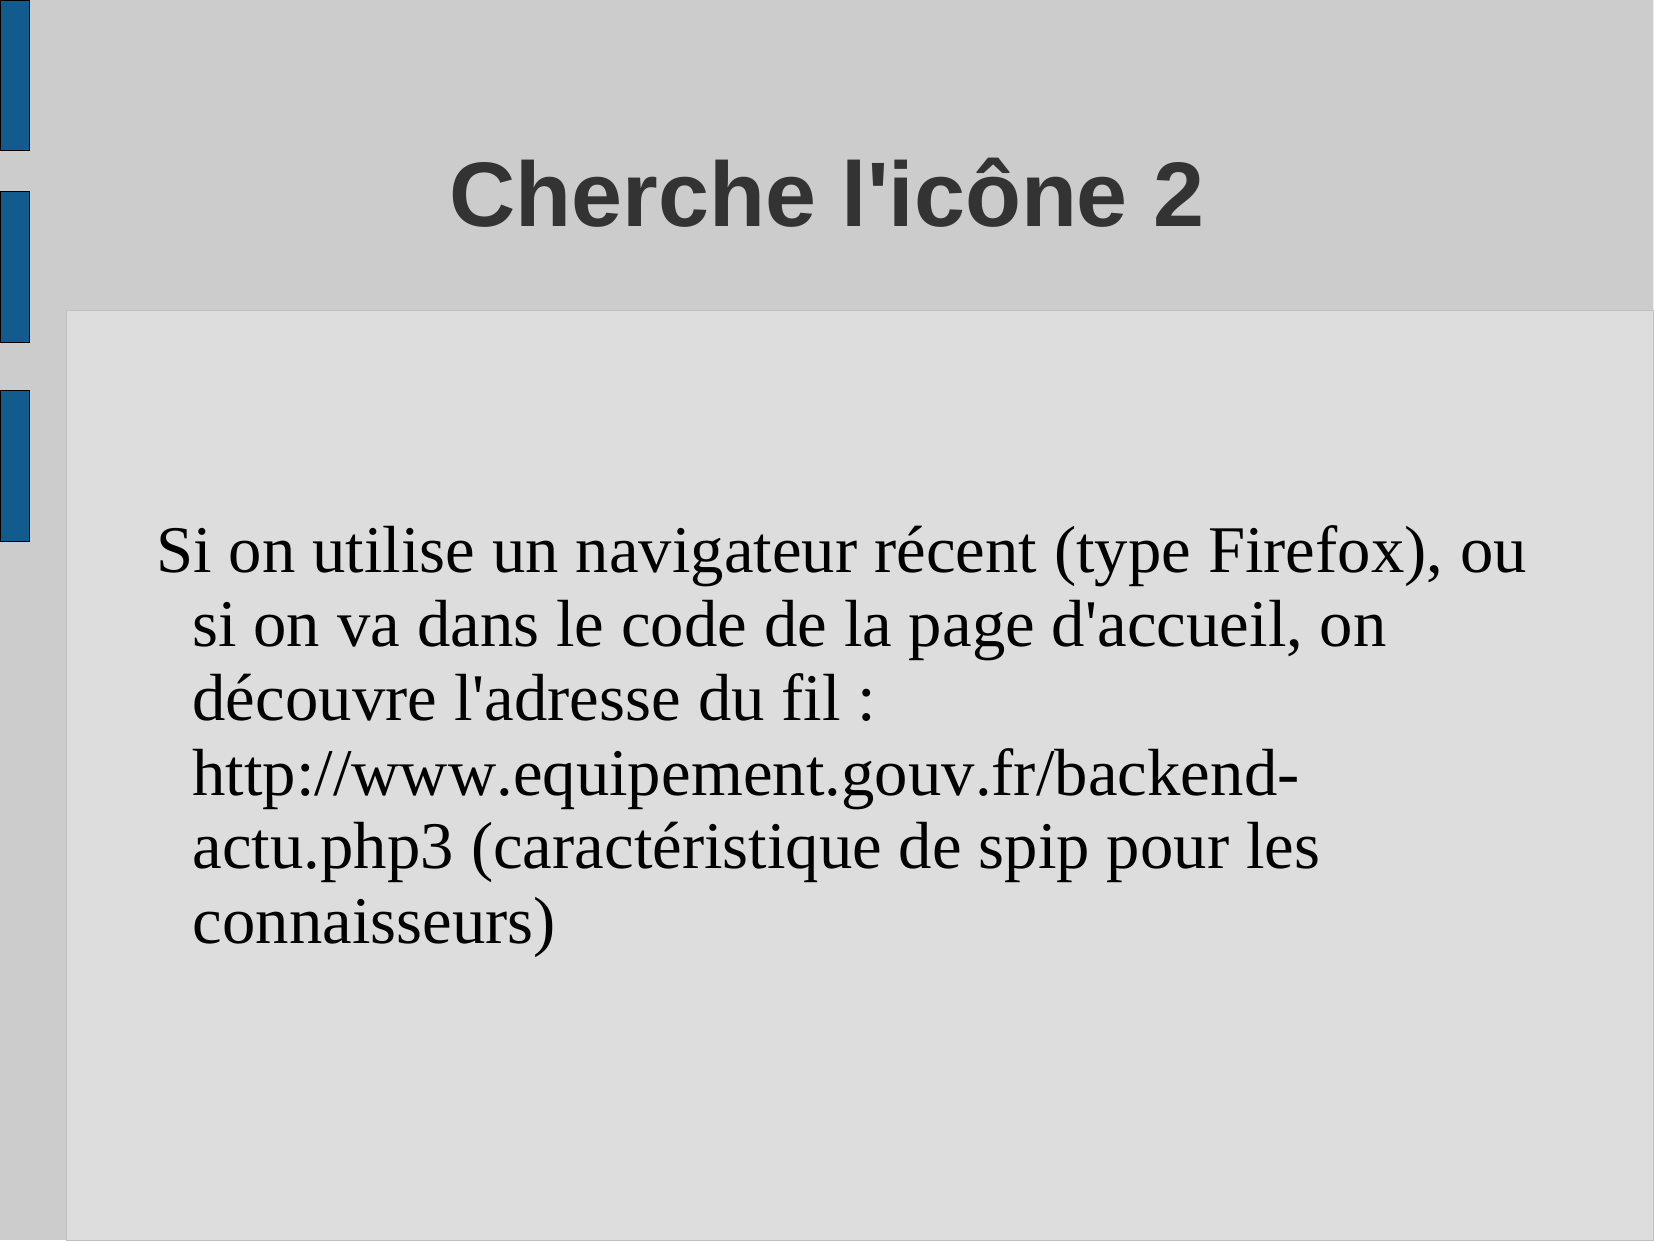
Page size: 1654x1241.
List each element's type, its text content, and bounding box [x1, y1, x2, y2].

title Cherche l'icône 2 [121, 91, 1534, 299]
subtitle Si on utilise un navigateur récent (type Firefox), ou si on va dans le code de la page d'accueil, on découvre l'adresse du fil : http://www.equipement.gouv.fr/backend-actu.php3 (caractéristique de spip pour les connaisseurs) [121, 344, 1534, 1127]
